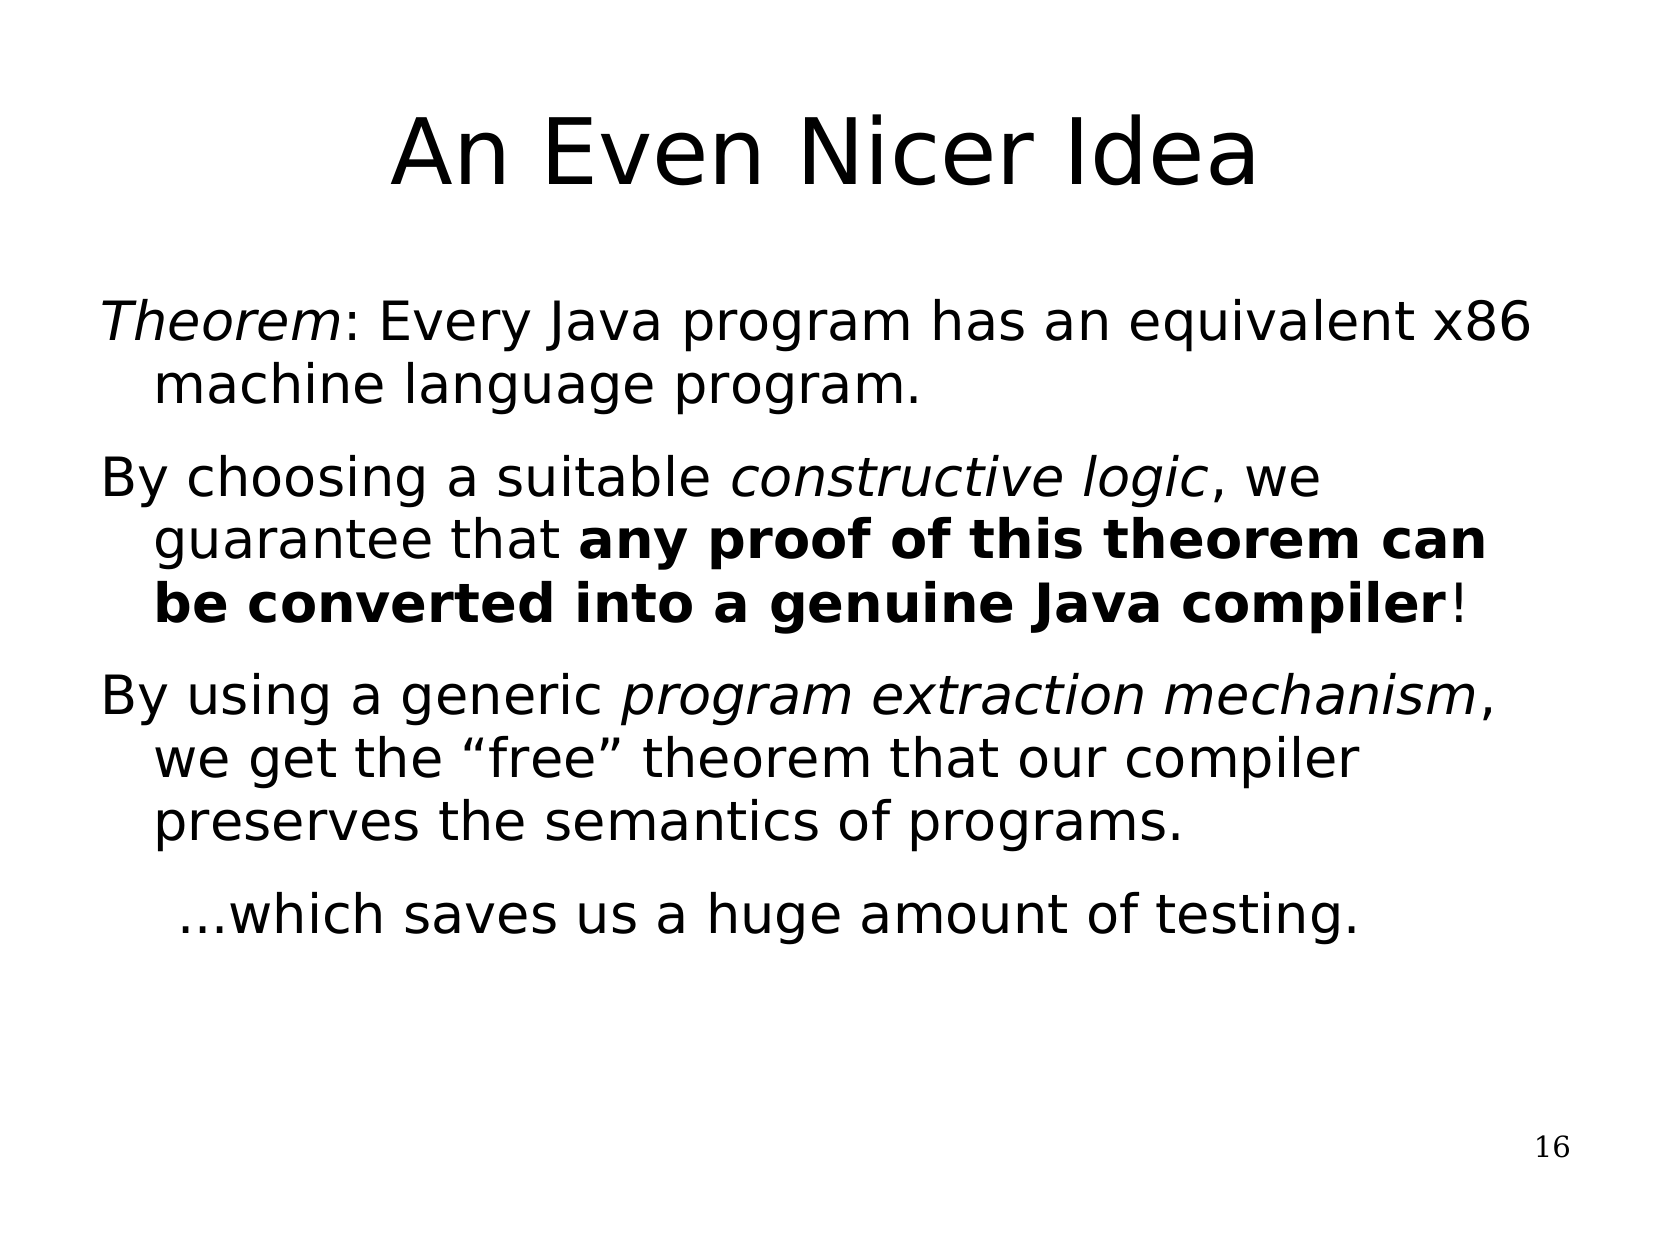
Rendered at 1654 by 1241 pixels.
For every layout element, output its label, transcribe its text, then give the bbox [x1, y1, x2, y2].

title An Even Nicer Idea [82, 49, 1571, 257]
list Theorem: Every Java program has an equivalent x86 machine language program. By choosing a suitable constructive logic, we guarantee that any proof of this theorem can be converted into a genuine Java compiler! By using a generic program extraction mechanism, we get the “free” theorem that our compiler preserves the semantics of programs. ...which saves us a huge amount of testing. [82, 290, 1571, 1109]
